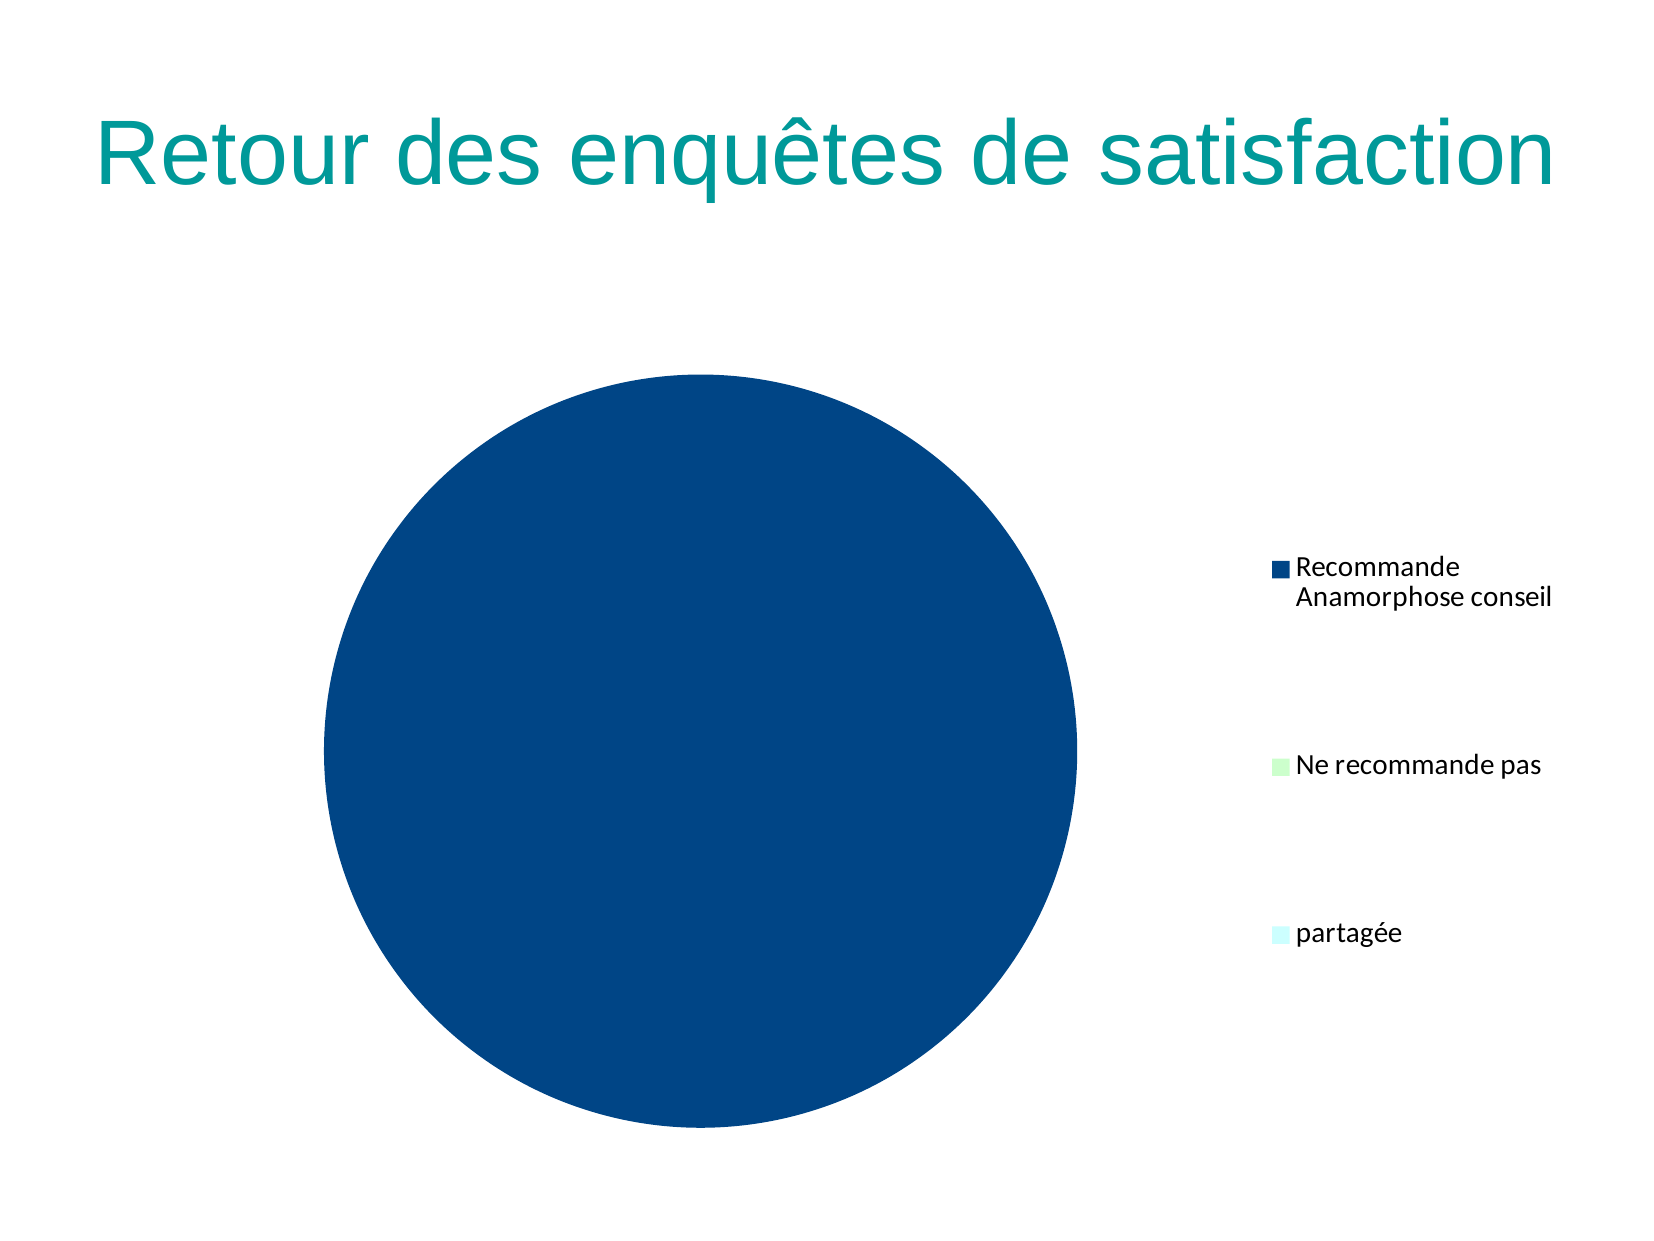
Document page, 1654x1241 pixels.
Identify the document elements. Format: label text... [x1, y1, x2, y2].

chart [200, 295, 1595, 1158]
title Retour des enquêtes de satisfaction [82, 49, 1571, 257]
